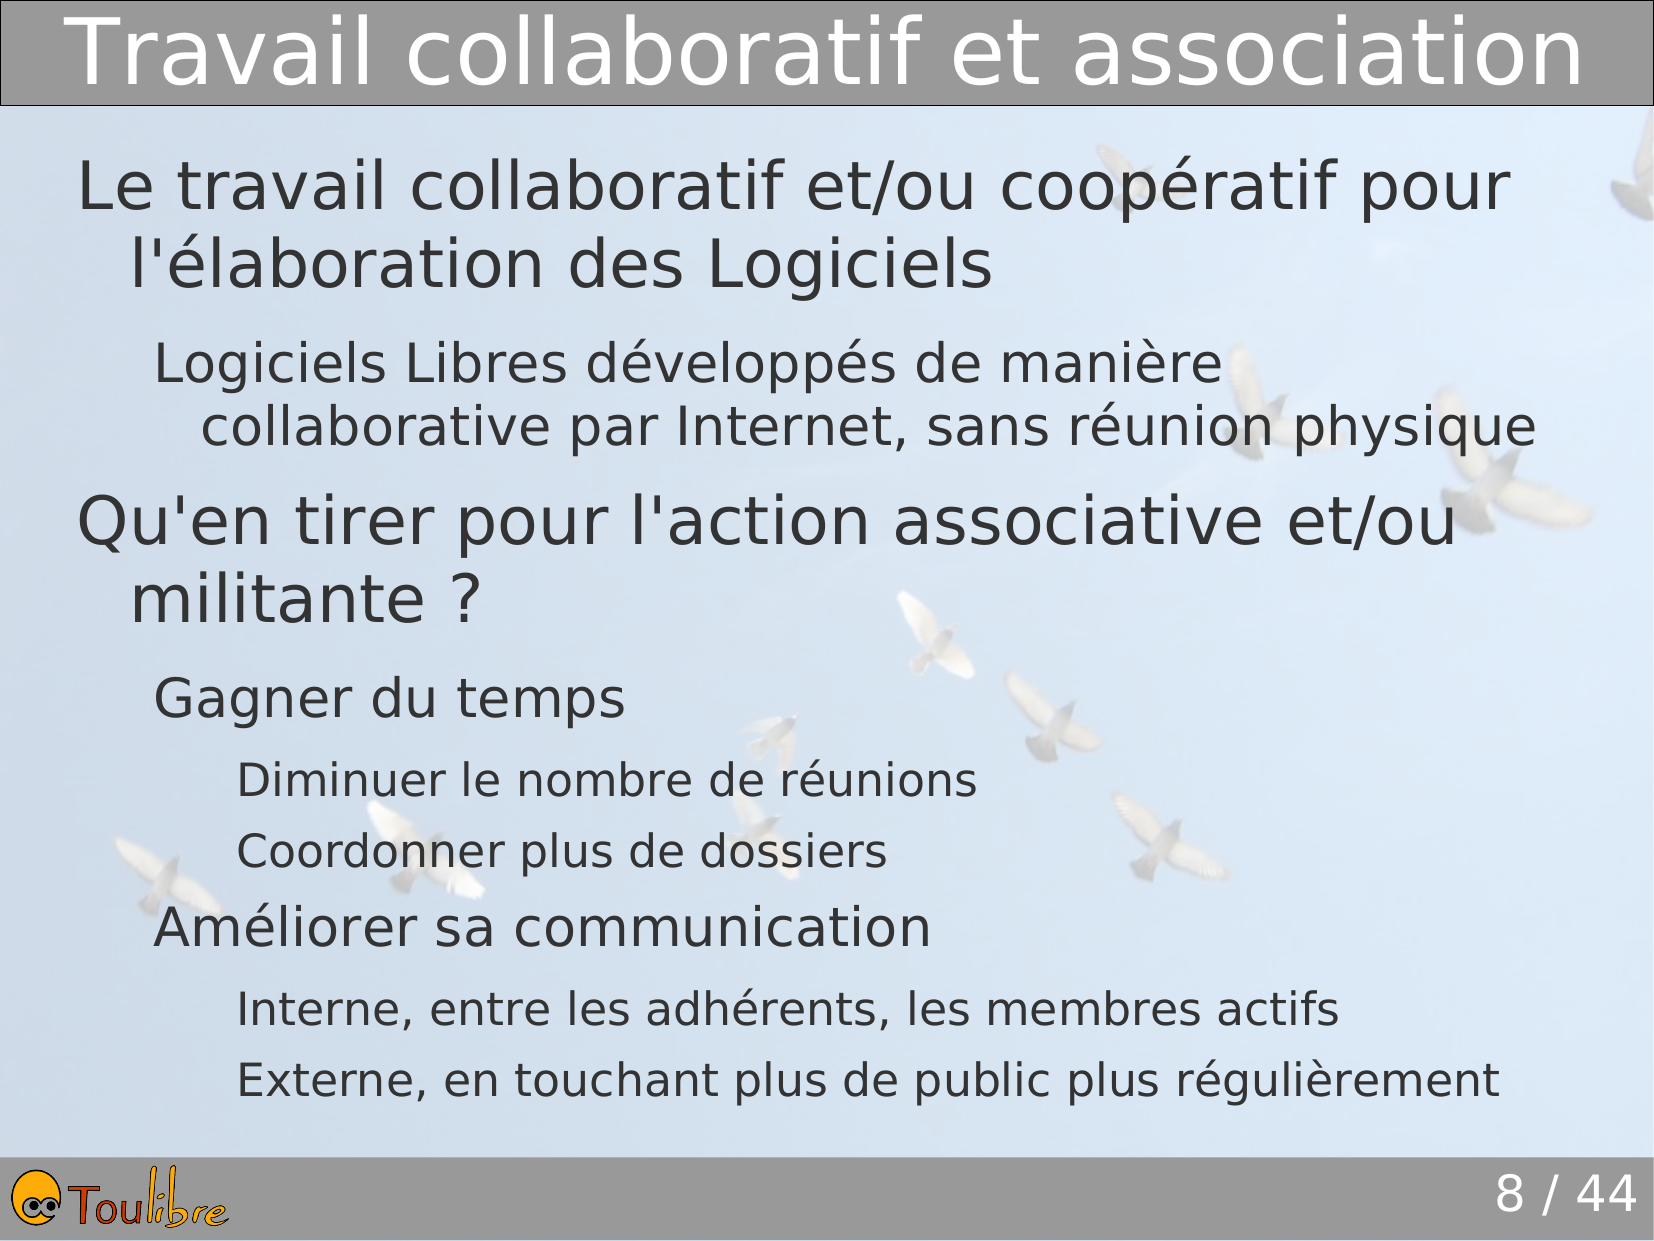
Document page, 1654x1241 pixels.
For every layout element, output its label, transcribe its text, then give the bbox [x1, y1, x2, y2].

title Travail collaboratif et association [0, 0, 1654, 107]
picture [11, 1165, 229, 1228]
list Le travail collaboratif et/ou coopératif pour l'élaboration des Logiciels Logiciels Libres développés de manière collaborative par Internet, sans réunion physique Qu'en tirer pour l'action associative et/ou militante ? Gagner du temps Diminuer le nombre de réunions Coordonner plus de dossiers Améliorer sa communication Interne, entre les adhérents, les membres actifs Externe, en touchant plus de public plus régulièrement [59, 147, 1580, 1109]
